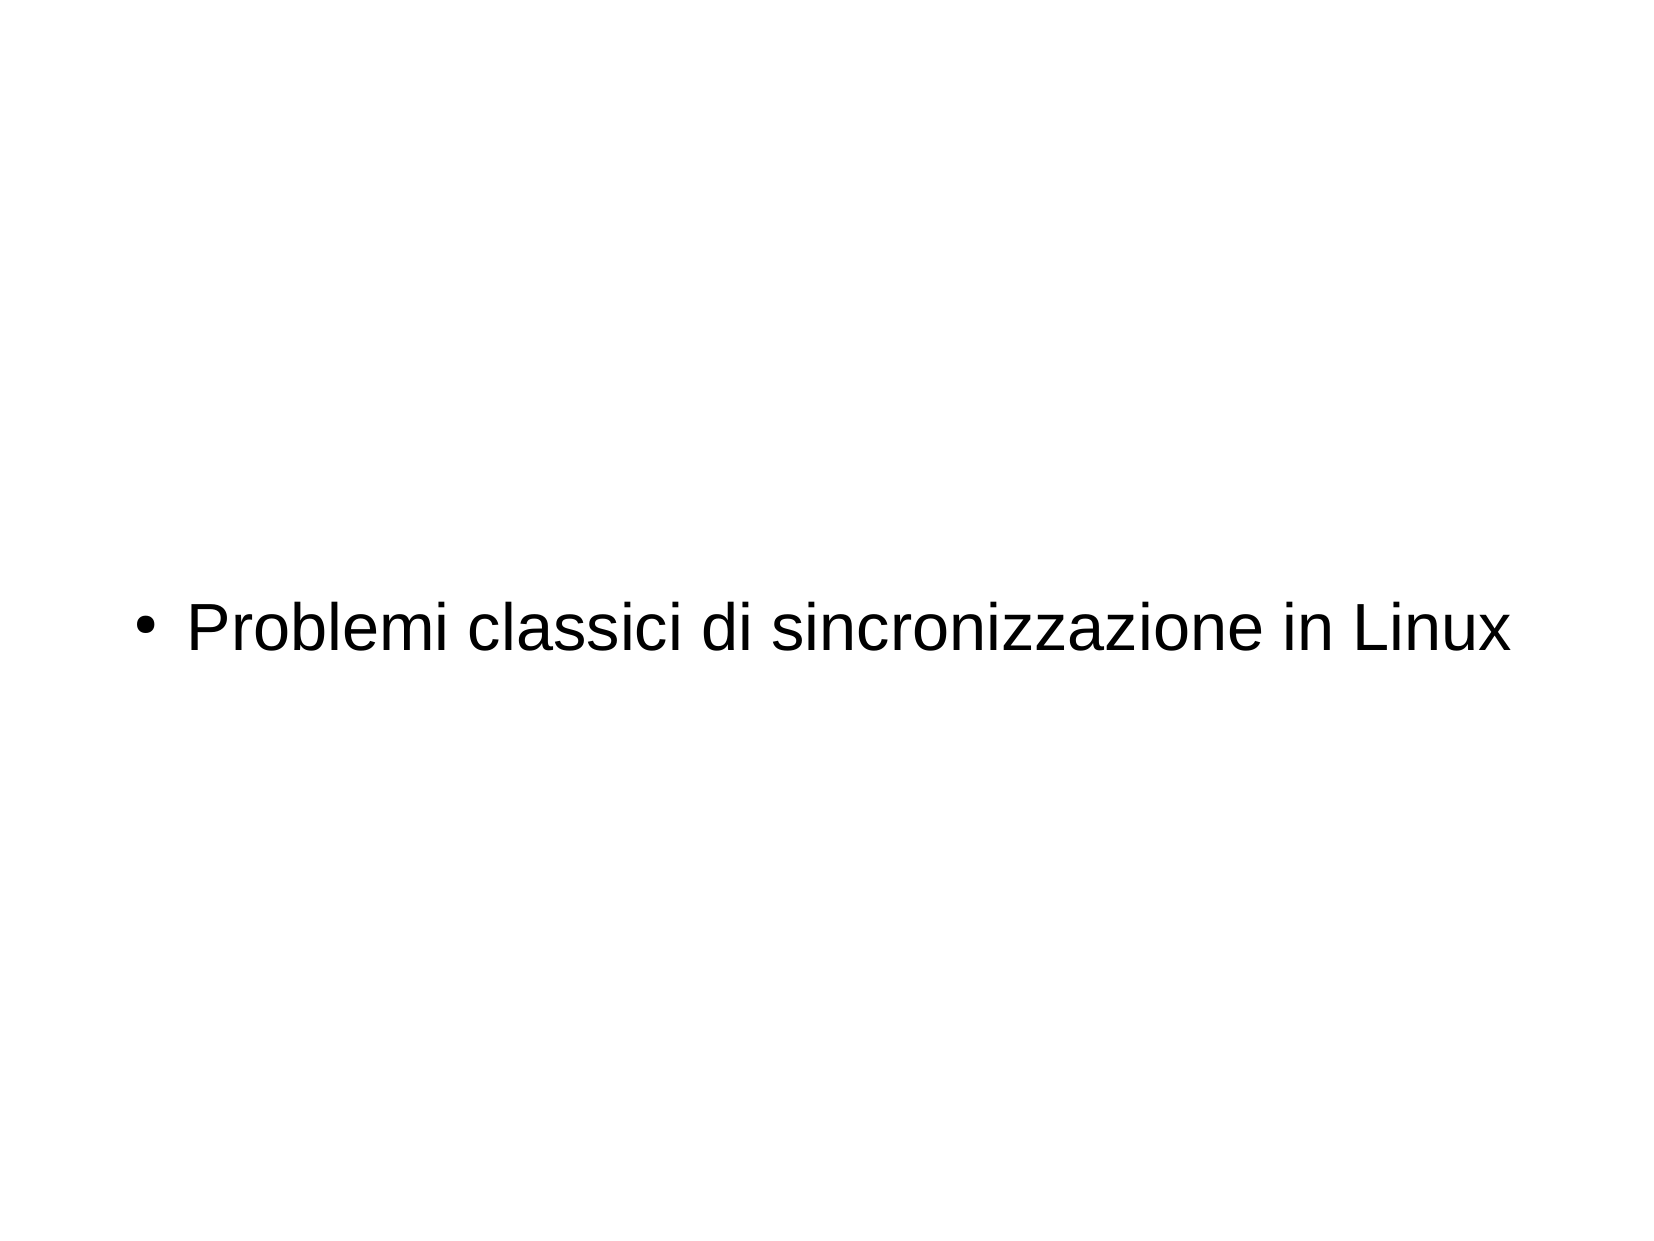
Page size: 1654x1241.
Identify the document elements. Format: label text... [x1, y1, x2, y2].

text_box Problemi classici di sincronizzazione in Linux [71, 589, 1599, 680]
